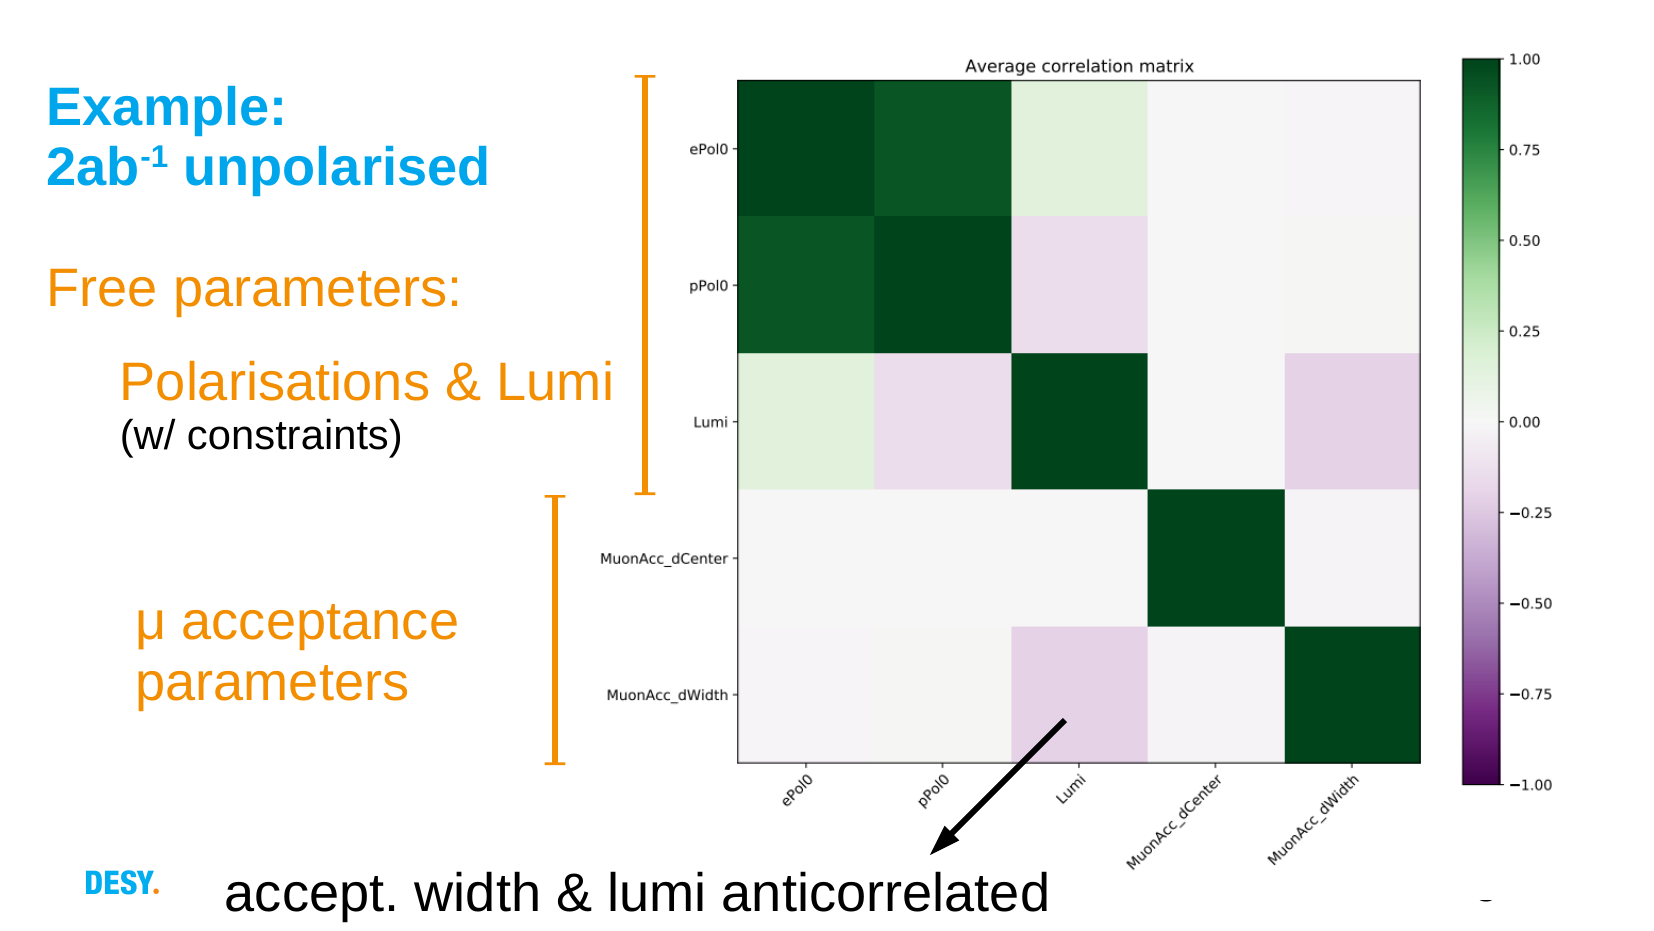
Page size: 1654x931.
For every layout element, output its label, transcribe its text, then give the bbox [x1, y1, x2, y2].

text_box Polarisations & Lumi (w/ constraints) [105, 344, 630, 481]
text_box μ acceptance parameters [120, 583, 646, 781]
text_box Example: 2ab-1 unpolarised Free parameters: [31, 68, 507, 326]
text_box accept. width & lumi anticorrelated [210, 855, 1067, 931]
picture [585, 32, 1606, 901]
